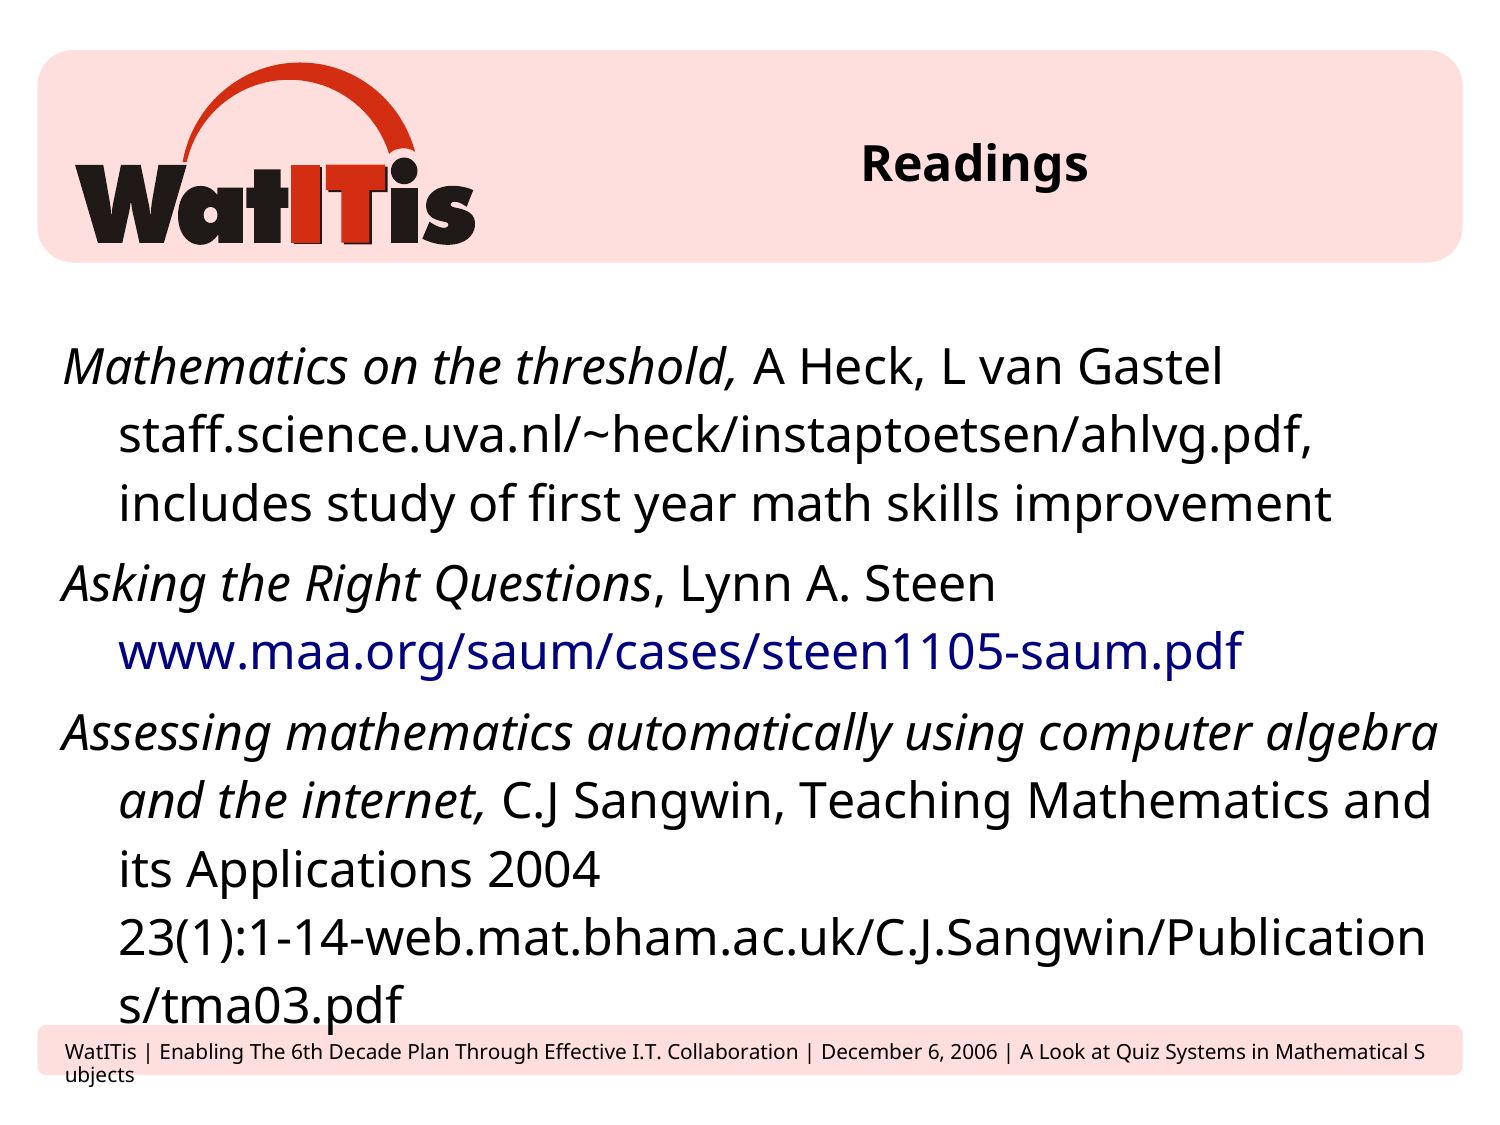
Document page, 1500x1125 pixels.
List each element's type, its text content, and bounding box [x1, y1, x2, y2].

list Mathematics on the threshold, A Heck, L van Gastel staff.science.uva.nl/~heck/instaptoetsen/ahlvg.pdf, includes study of first year math skills improvement Asking the Right Questions, Lynn A. Steen www.maa.org/saum/cases/steen1105-saum.pdf Assessing mathematics automatically using computer algebra and the internet, C.J Sangwin, Teaching Mathematics and its Applications 2004 23(1):1-14-web.mat.bham.ac.uk/C.J.Sangwin/Publications/tma03.pdf [62, 330, 1450, 1020]
title Readings [500, 69, 1450, 256]
